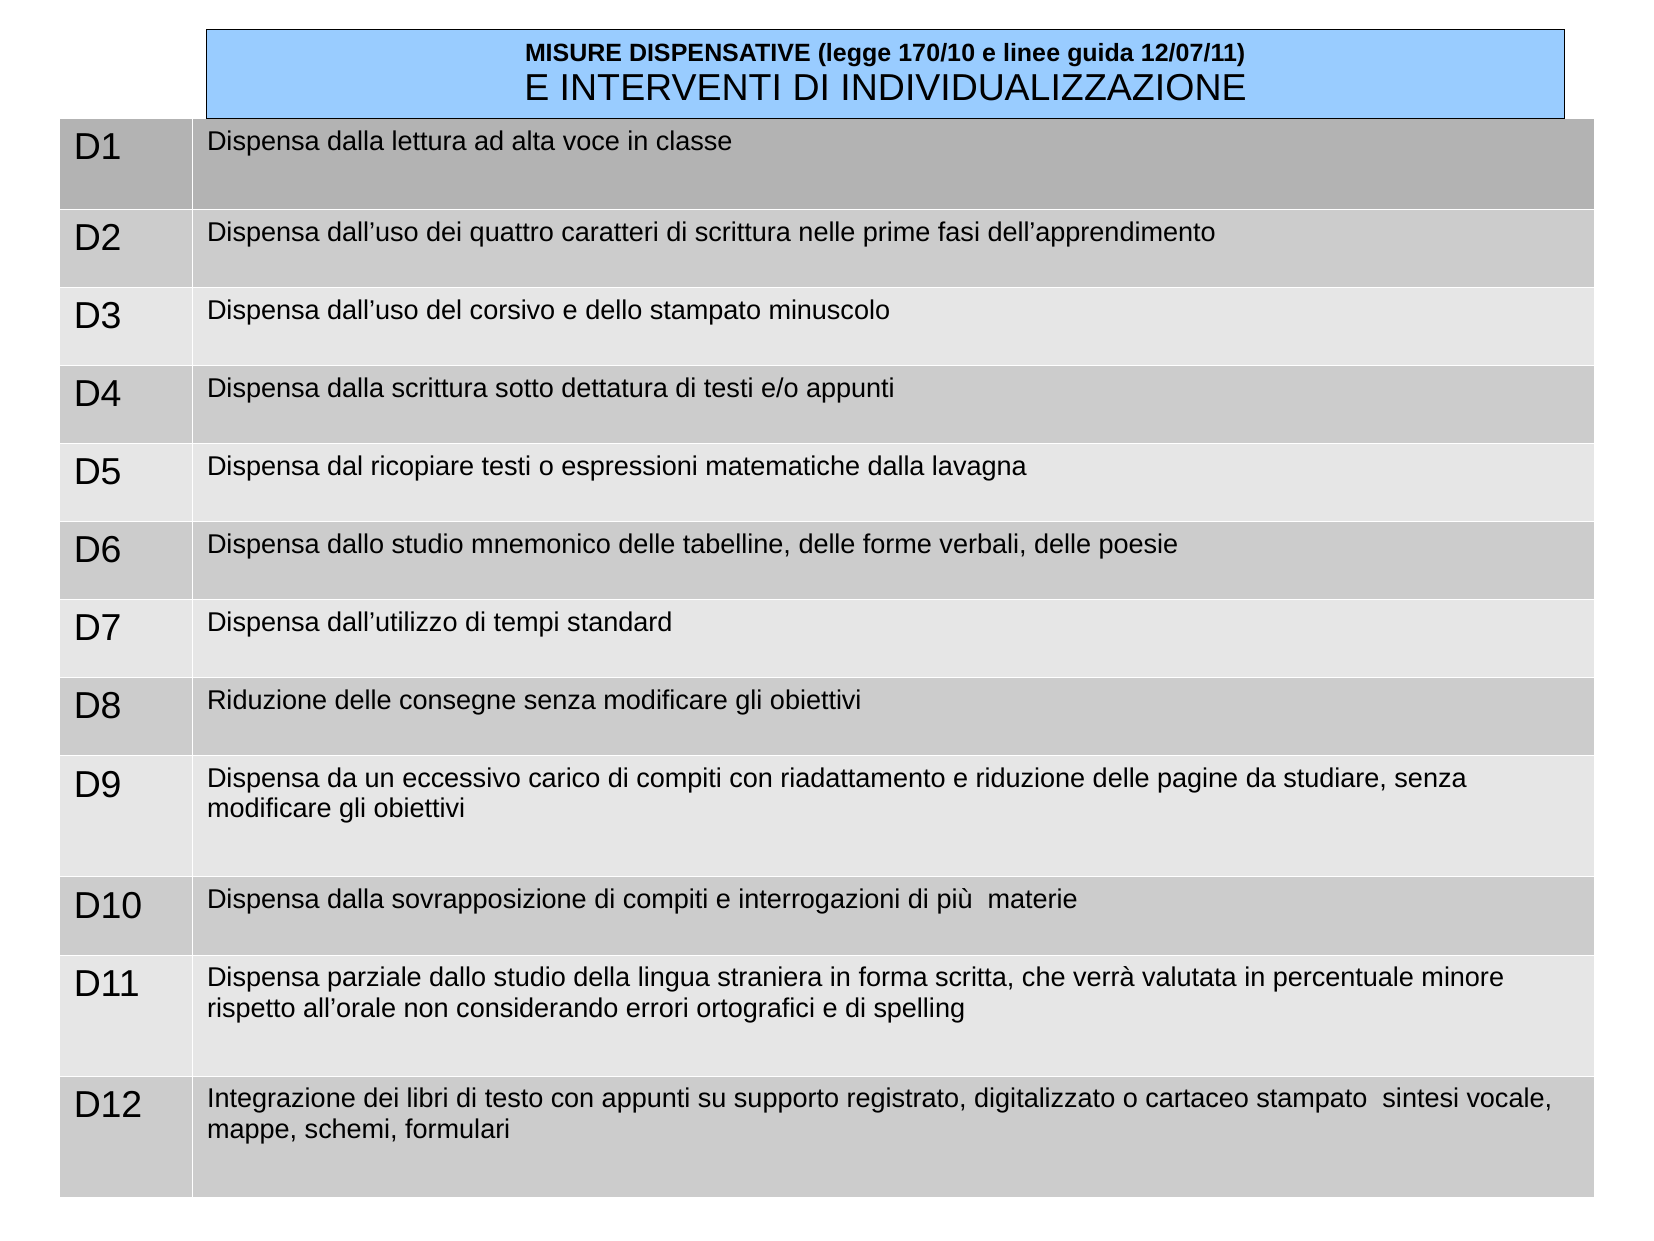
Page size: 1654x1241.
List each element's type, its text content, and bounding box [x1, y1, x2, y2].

text_box MISURE DISPENSATIVE (legge 170/10 e linee guida 12/07/11) E INTERVENTI DI INDIVIDUALIZZAZIONE [206, 29, 1565, 119]
table_cell D6 [60, 522, 192, 599]
table_cell D9 [60, 756, 192, 876]
table_cell Dispensa dalla scrittura sotto dettatura di testi e/o appunti [193, 366, 1594, 443]
table_cell Dispensa dall’uso del corsivo e dello stampato minuscolo [193, 288, 1594, 365]
table_cell D5 [60, 444, 192, 521]
table_header D1 [60, 119, 192, 209]
table_cell Dispensa parziale dallo studio della lingua straniera in forma scritta, che verrà valutata in percentuale minore rispetto all’orale non considerando errori ortografici e di spelling [193, 956, 1594, 1076]
table_cell D12 [60, 1077, 192, 1197]
table_cell Dispensa dalla sovrapposizione di compiti e interrogazioni di più materie [193, 877, 1594, 955]
table_cell D10 [60, 877, 192, 955]
table_cell Dispensa dallo studio mnemonico delle tabelline, delle forme verbali, delle poesie [193, 522, 1594, 599]
table_cell D4 [60, 366, 192, 443]
table_header Dispensa dalla lettura ad alta voce in classe [193, 119, 1594, 209]
table_cell D7 [60, 600, 192, 677]
table_cell Dispensa da un eccessivo carico di compiti con riadattamento e riduzione delle pagine da studiare, senza modificare gli obiettivi [193, 756, 1594, 876]
table_cell D3 [60, 288, 192, 365]
table_cell Dispensa dall’utilizzo di tempi standard [193, 600, 1594, 677]
table_cell Dispensa dall’uso dei quattro caratteri di scrittura nelle prime fasi dell’apprendimento [193, 210, 1594, 287]
table_cell D11 [60, 956, 192, 1076]
table_cell D2 [60, 210, 192, 287]
table_cell D8 [60, 678, 192, 755]
table_cell Integrazione dei libri di testo con appunti su supporto registrato, digitalizzato o cartaceo stampato sintesi vocale, mappe, schemi, formulari [193, 1077, 1594, 1197]
table_cell Riduzione delle consegne senza modificare gli obiettivi [193, 678, 1594, 755]
table_cell Dispensa dal ricopiare testi o espressioni matematiche dalla lavagna [193, 444, 1594, 521]
